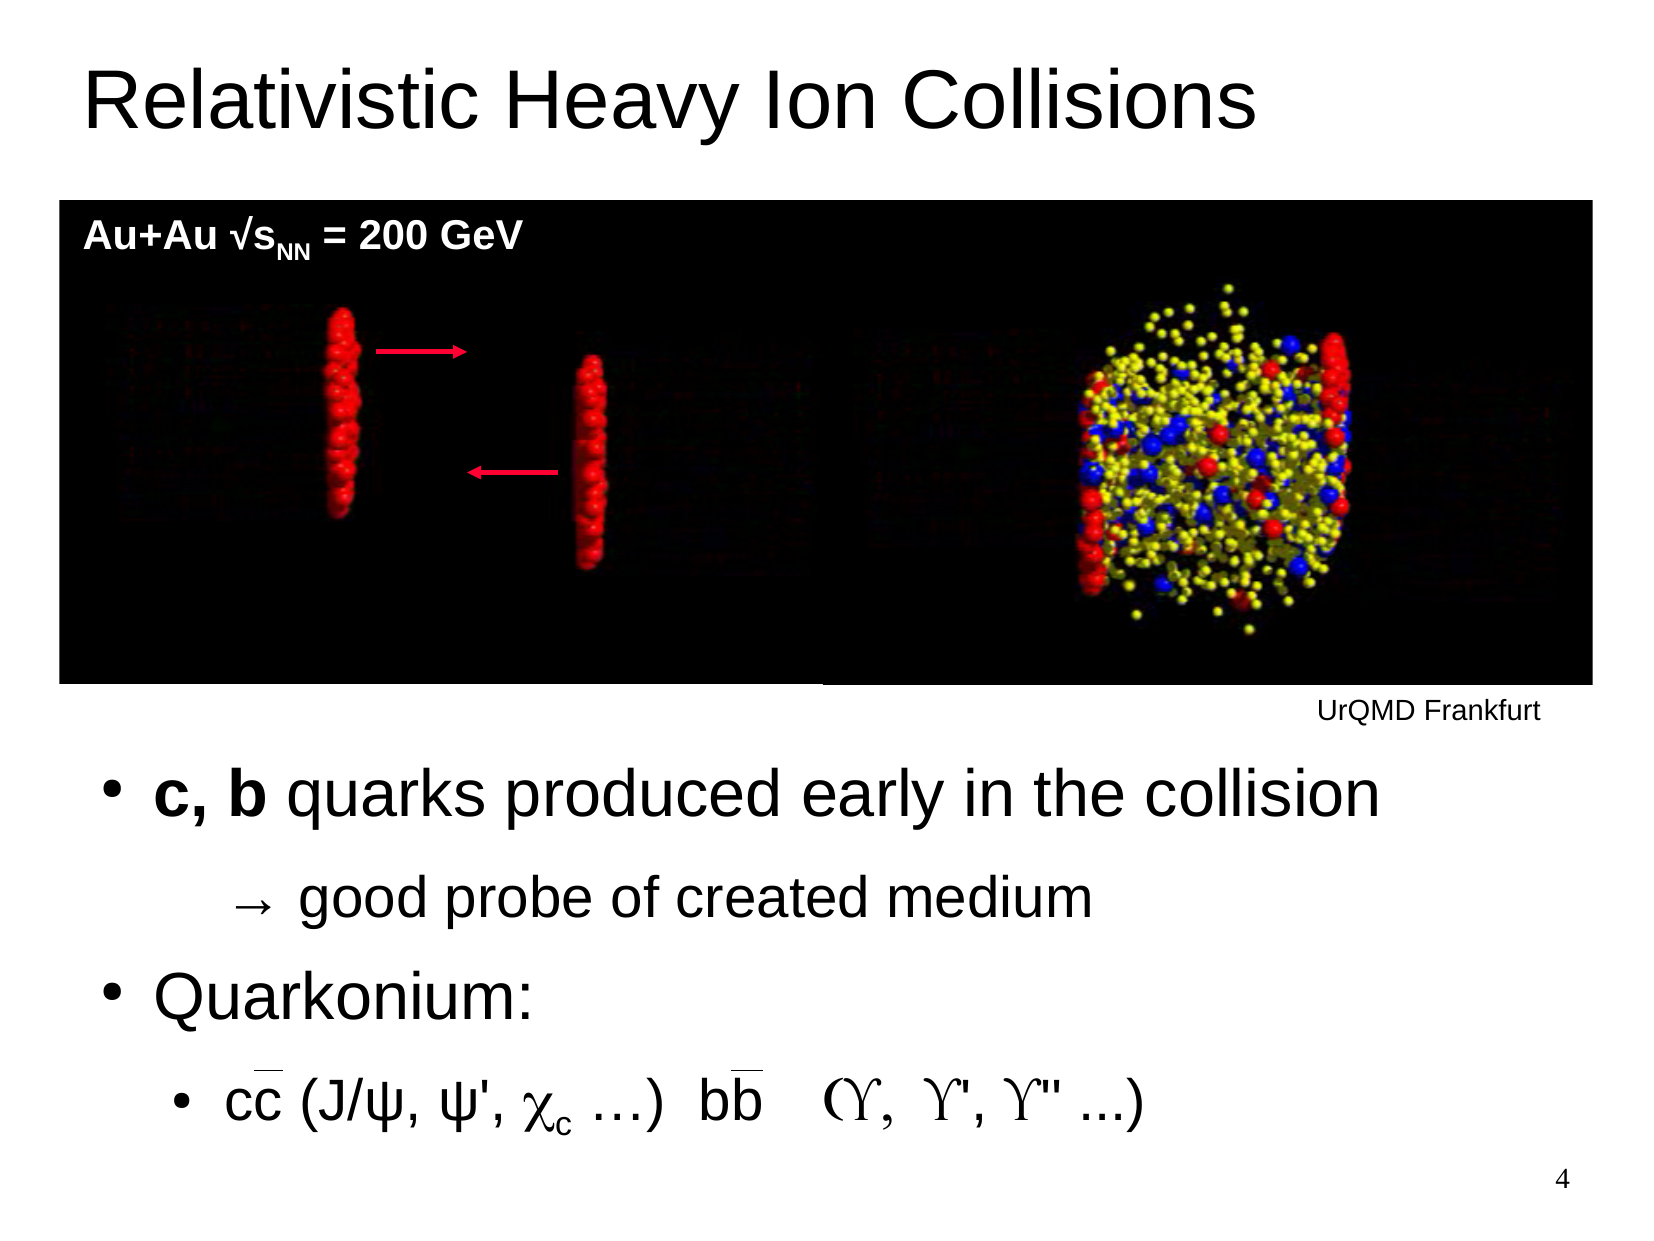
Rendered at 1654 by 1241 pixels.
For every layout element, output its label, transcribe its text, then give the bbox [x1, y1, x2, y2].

text_box UrQMD Frankfurt [1302, 683, 1556, 735]
picture [59, 200, 1593, 685]
list c, b quarks produced early in the collision → good probe of created medium Quarkonium: cc (J/ψ, ψ', cc …) bb (¡, ¡', ¡'' ...) [82, 750, 1571, 1163]
text_box Au+Au √sNN = 200 GeV [67, 200, 664, 280]
title Relativistic Heavy Ion Collisions [82, 49, 1571, 151]
